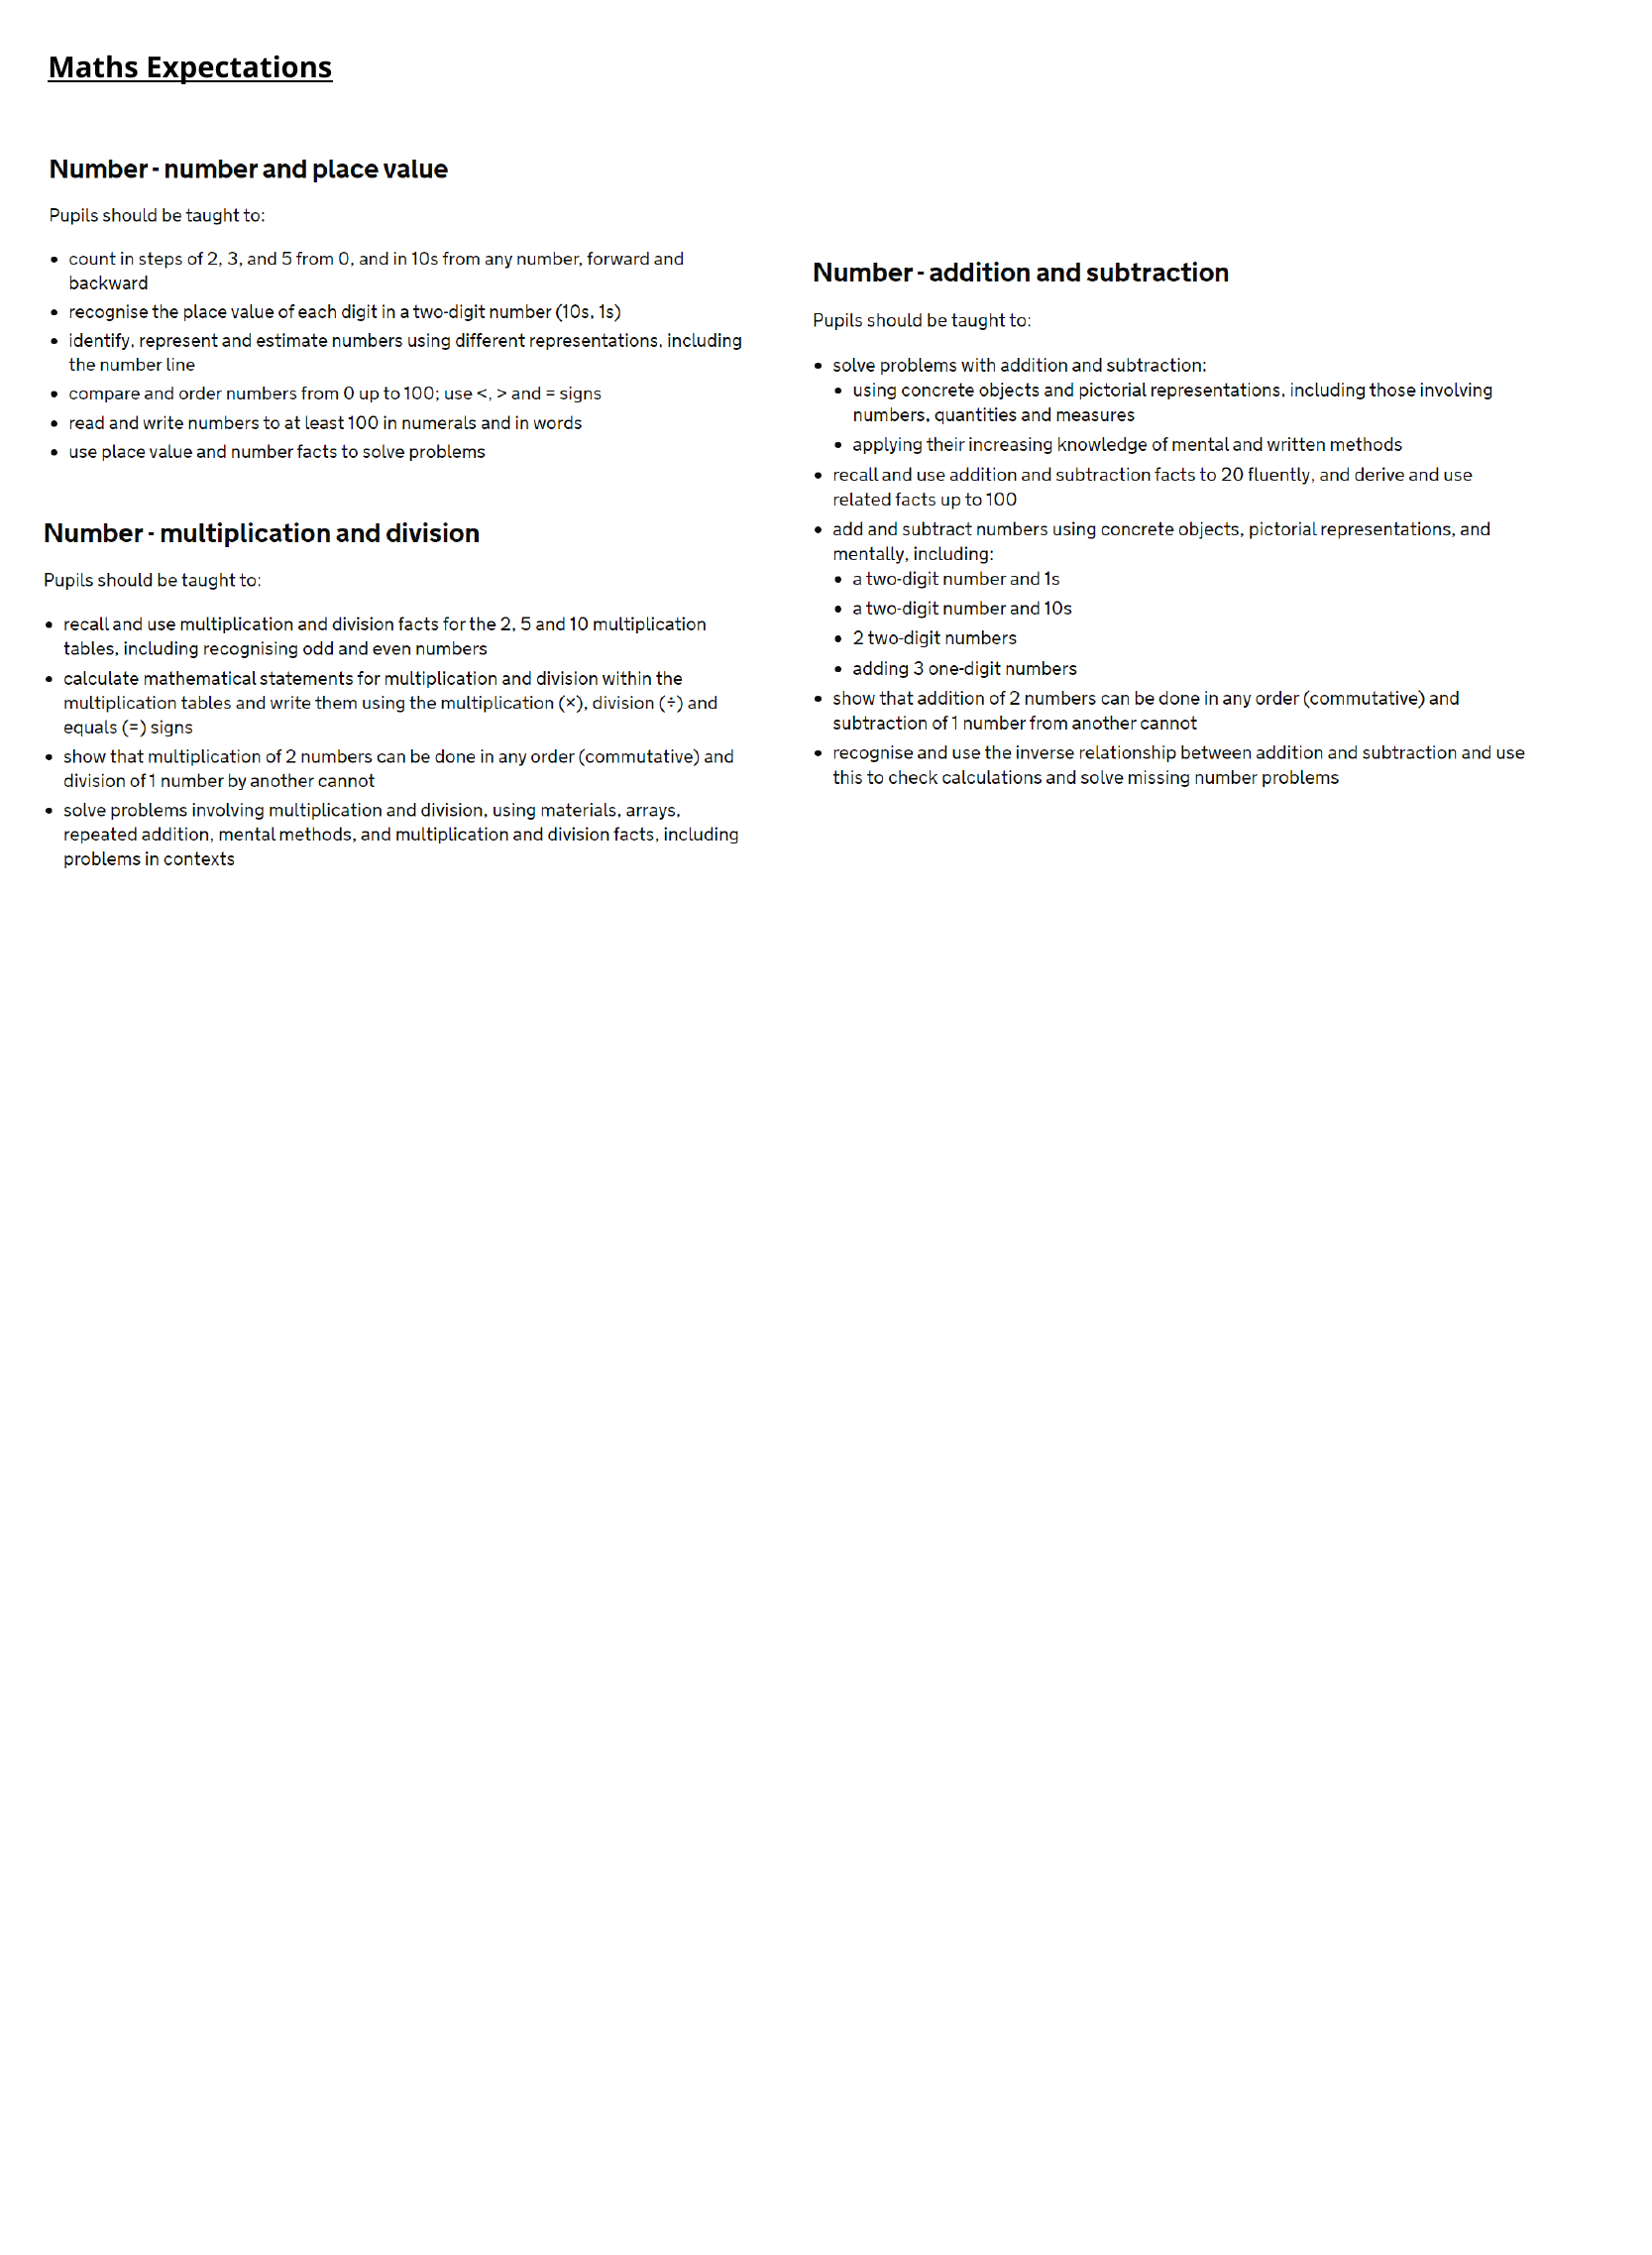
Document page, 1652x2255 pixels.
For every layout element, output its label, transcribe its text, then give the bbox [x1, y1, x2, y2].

picture [801, 243, 1546, 801]
picture [39, 142, 758, 474]
picture [27, 506, 766, 881]
text_box Maths Expectations [33, 41, 545, 92]
